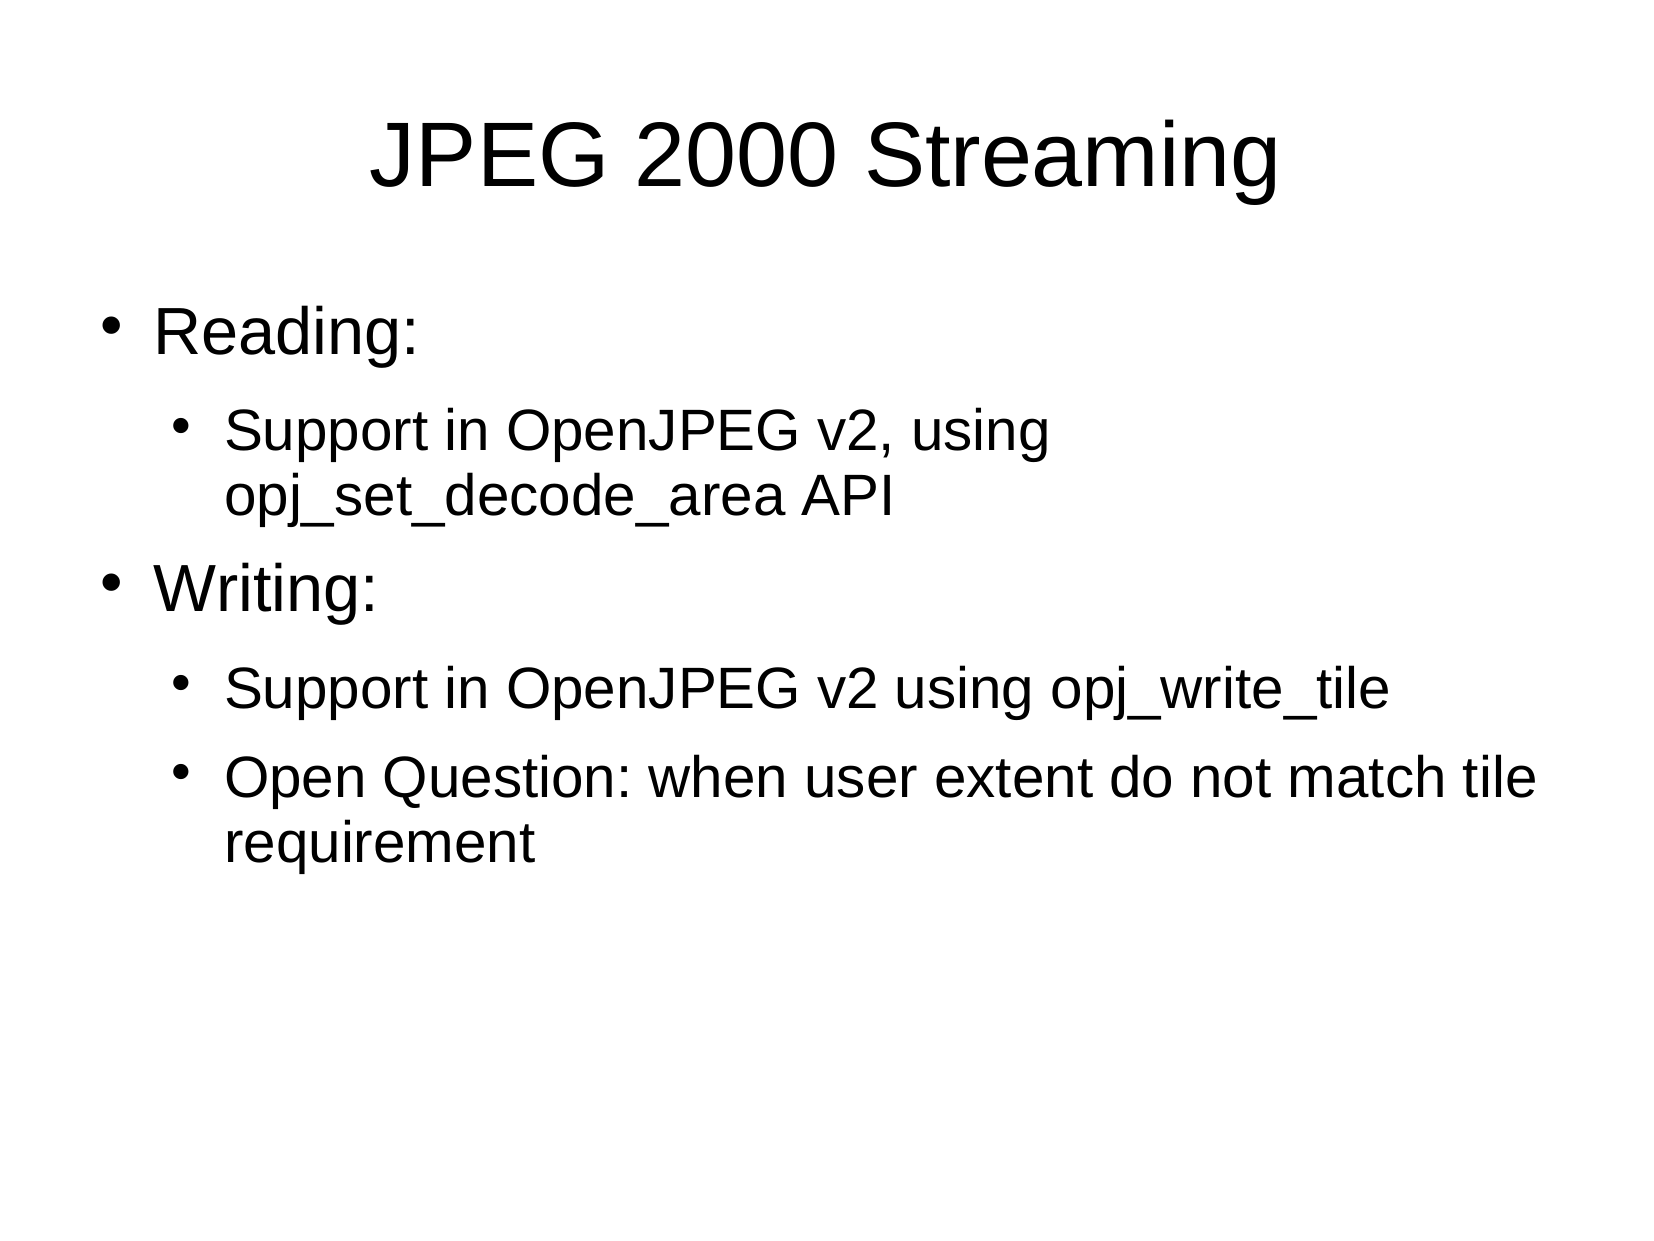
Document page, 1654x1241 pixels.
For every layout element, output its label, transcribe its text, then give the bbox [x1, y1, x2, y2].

title JPEG 2000 Streaming [82, 49, 1571, 257]
list Reading: Support in OpenJPEG v2, using opj_set_decode_area API Writing: Support in OpenJPEG v2 using opj_write_tile Open Question: when user extent do not match tile requirement [82, 290, 1571, 1109]
